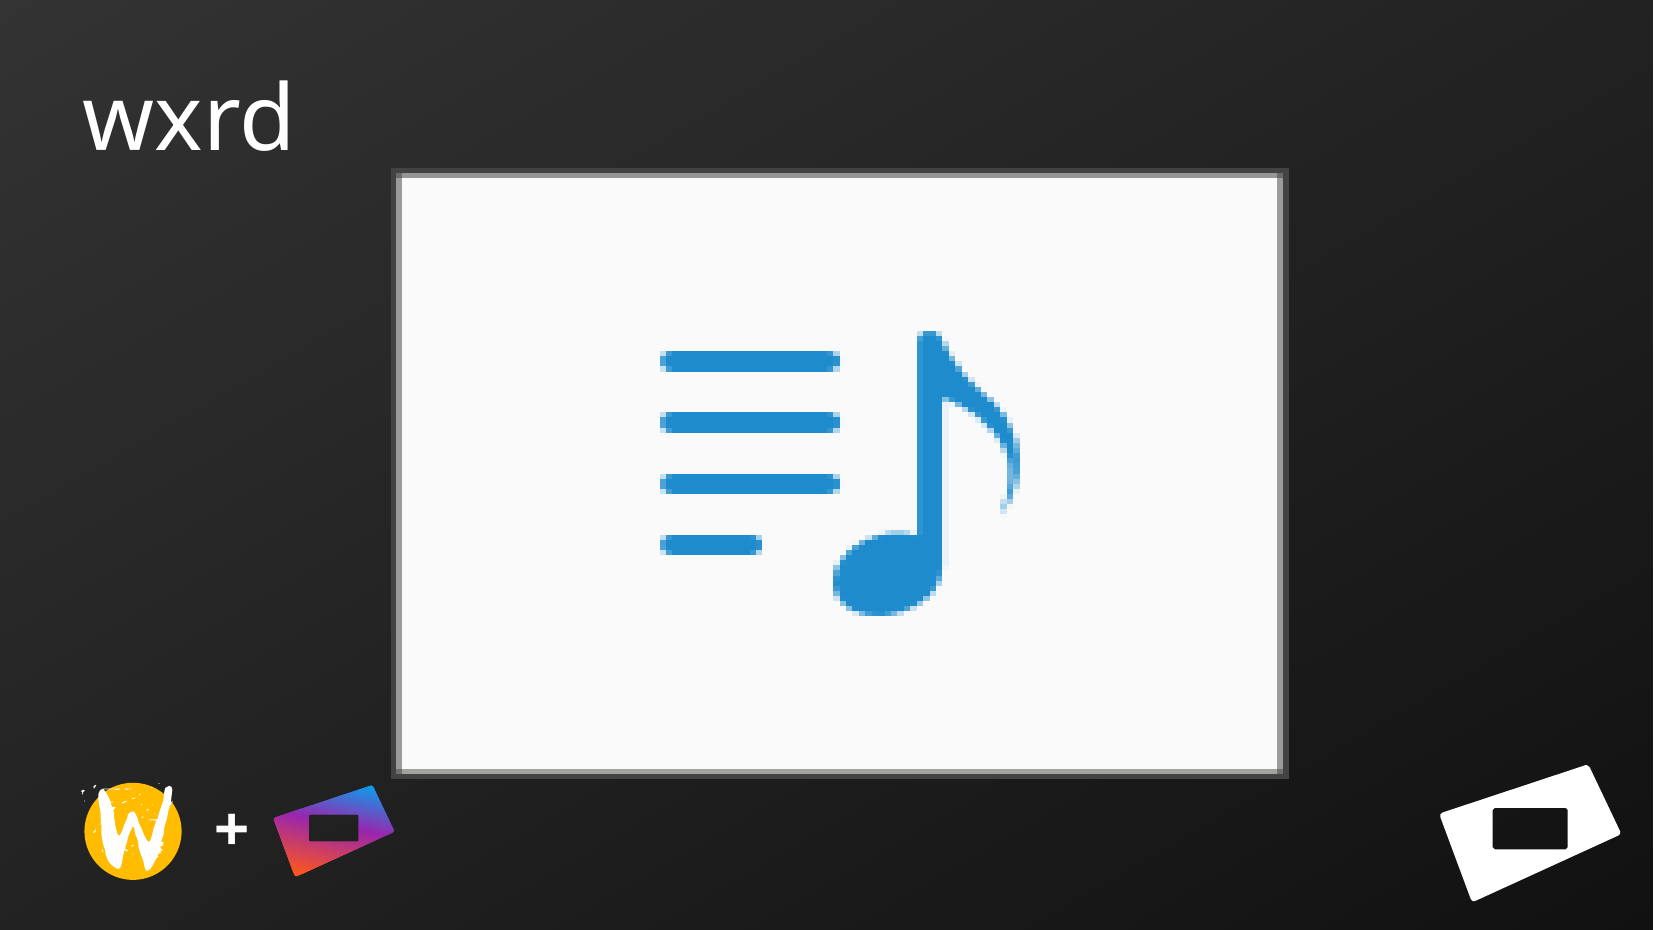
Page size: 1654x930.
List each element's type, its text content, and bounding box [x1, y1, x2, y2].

text_box [390, 167, 1291, 781]
title wxrd [82, 37, 1571, 193]
picture [1440, 765, 1621, 902]
picture [30, 717, 436, 930]
